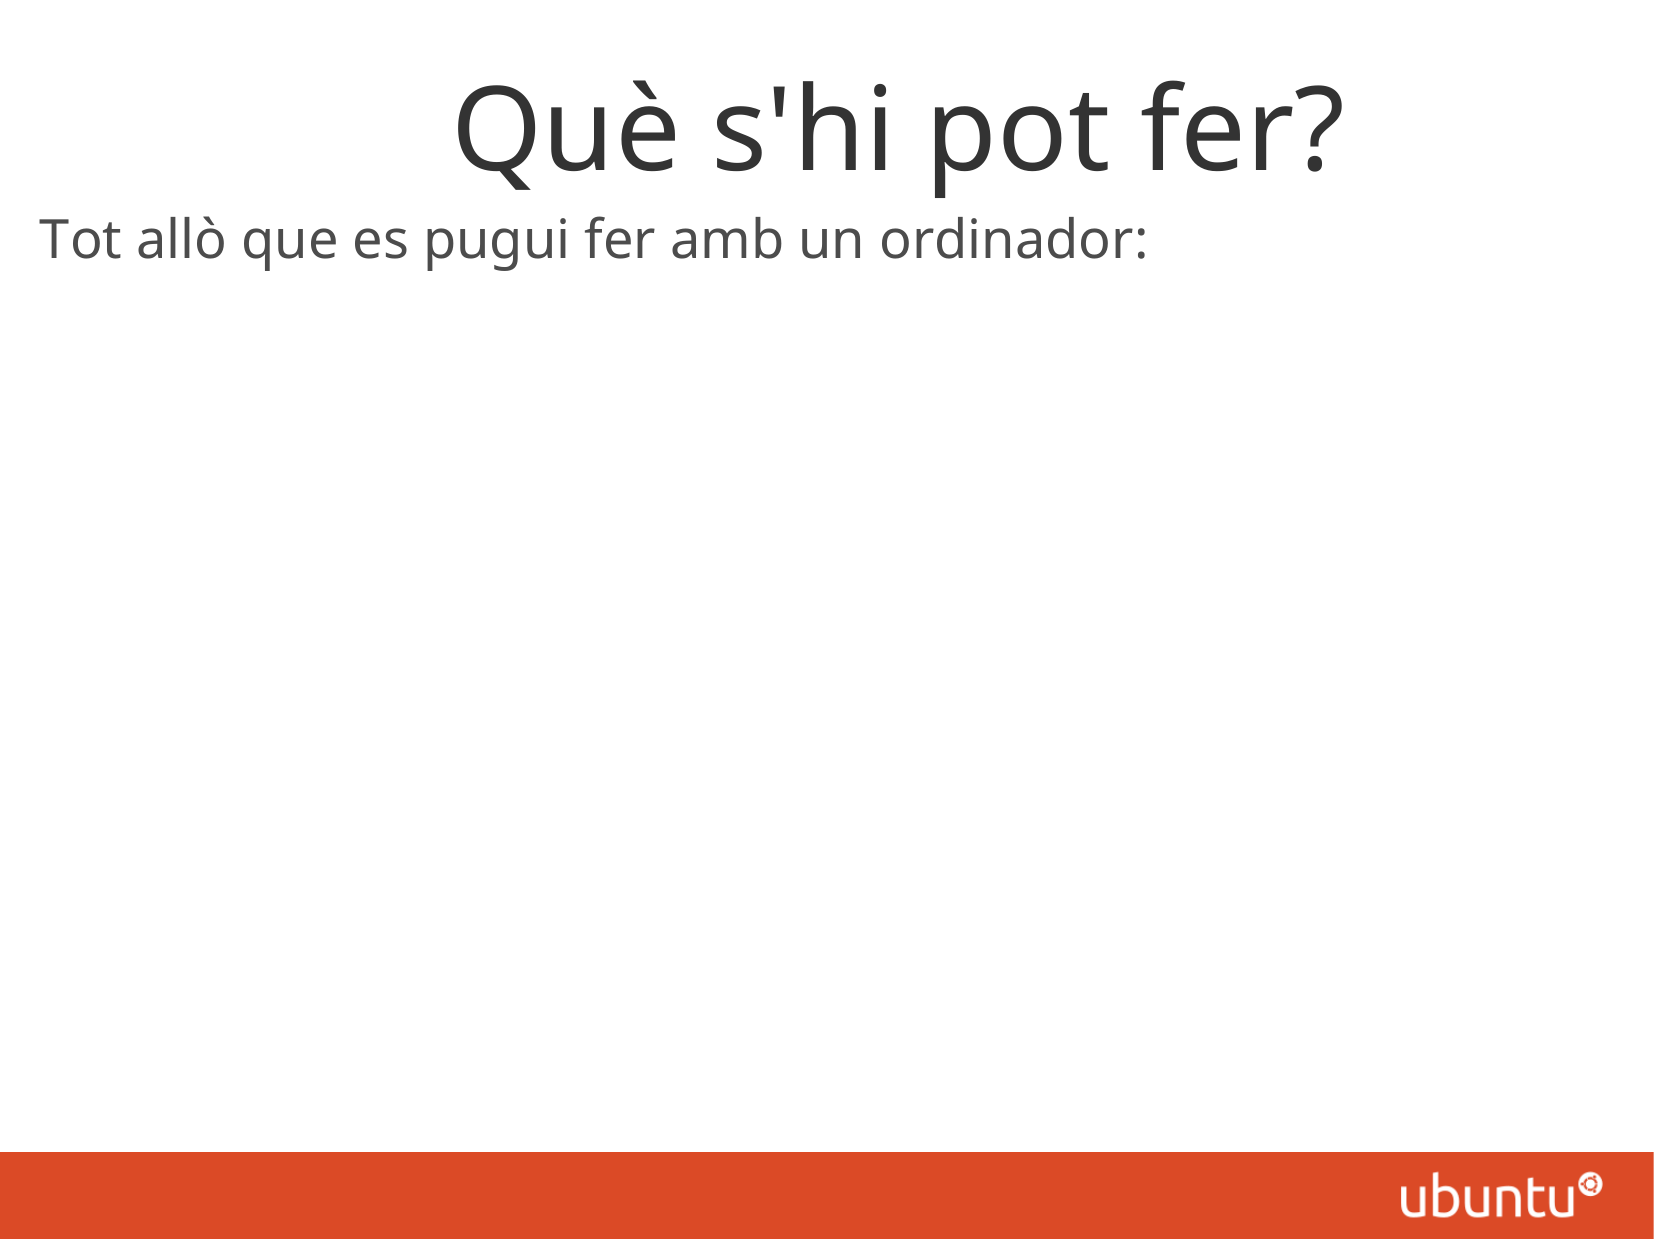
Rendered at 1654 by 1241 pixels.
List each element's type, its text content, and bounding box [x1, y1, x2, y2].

text_box Tot allò que es pugui fer amb un ordinador: [39, 200, 1605, 914]
picture [0, 1152, 1654, 1239]
title Què s'hi pot fer? [55, 29, 1595, 200]
